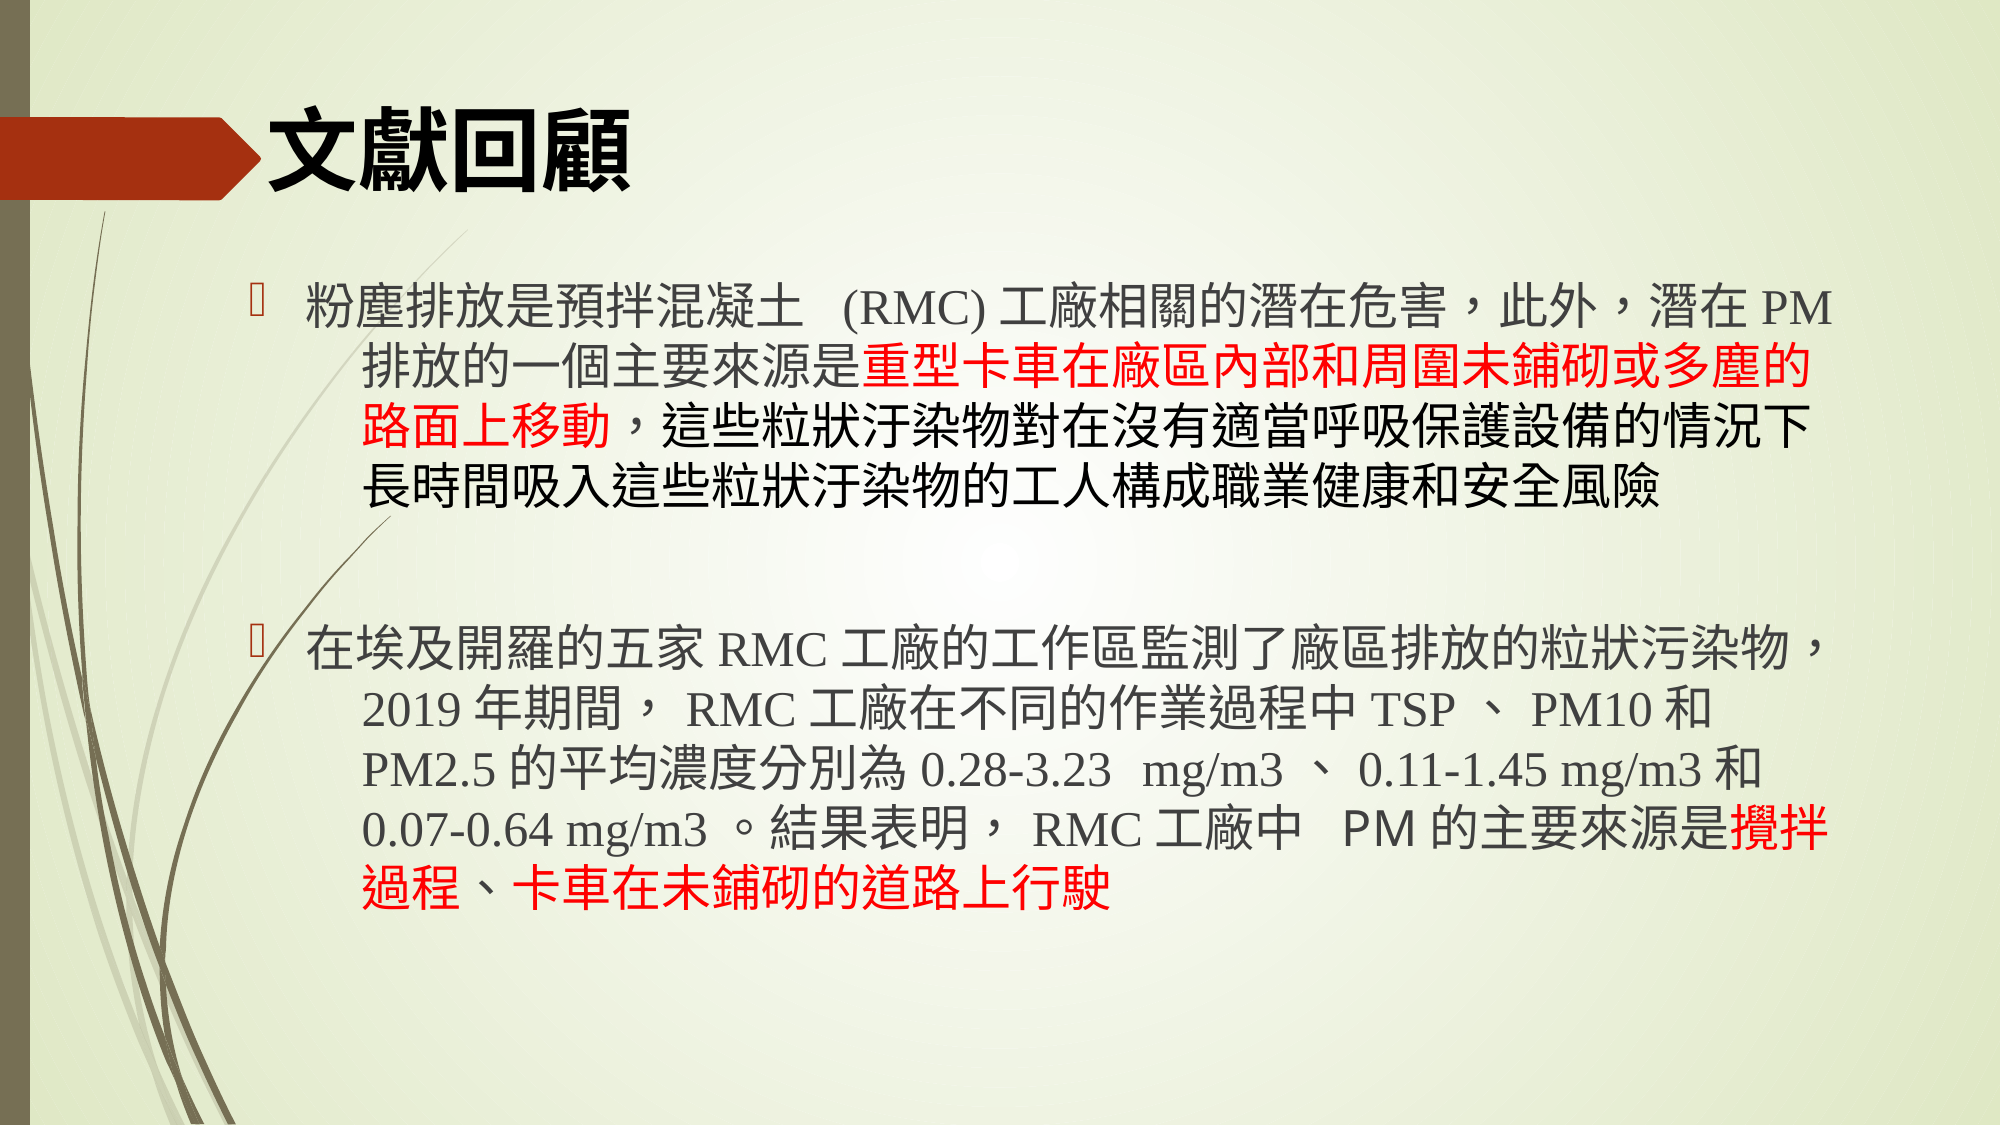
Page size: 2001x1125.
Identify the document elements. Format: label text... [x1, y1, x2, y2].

title 文獻回顧 [251, 84, 1714, 266]
list 粉塵排放是預拌混凝土 (RMC)工廠相關的潛在危害，此外，潛在PM排放的一個主要來源是重型卡車在廠區內部和周圍未鋪砌或多塵的路面上移動，這些粒狀汙染物對在沒有適當呼吸保護設備的情況下長時間吸入這些粒狀汙染物的工人構成職業健康和安全風險 在埃及開羅的五家RMC工廠的工作區監測了廠區排放的粒狀污染物，2019年期間，RMC工廠在不同的作業過程中TSP、PM10和PM2.5的平均濃度分別為0.28-3.23 mg/m3、0.11-1.45 mg/m3和0.07-0.64 mg/m3。結果表明，RMC工廠中 PM的主要來源是攪拌過程、卡車在未鋪砌的道路上行駛 [234, 266, 1870, 983]
